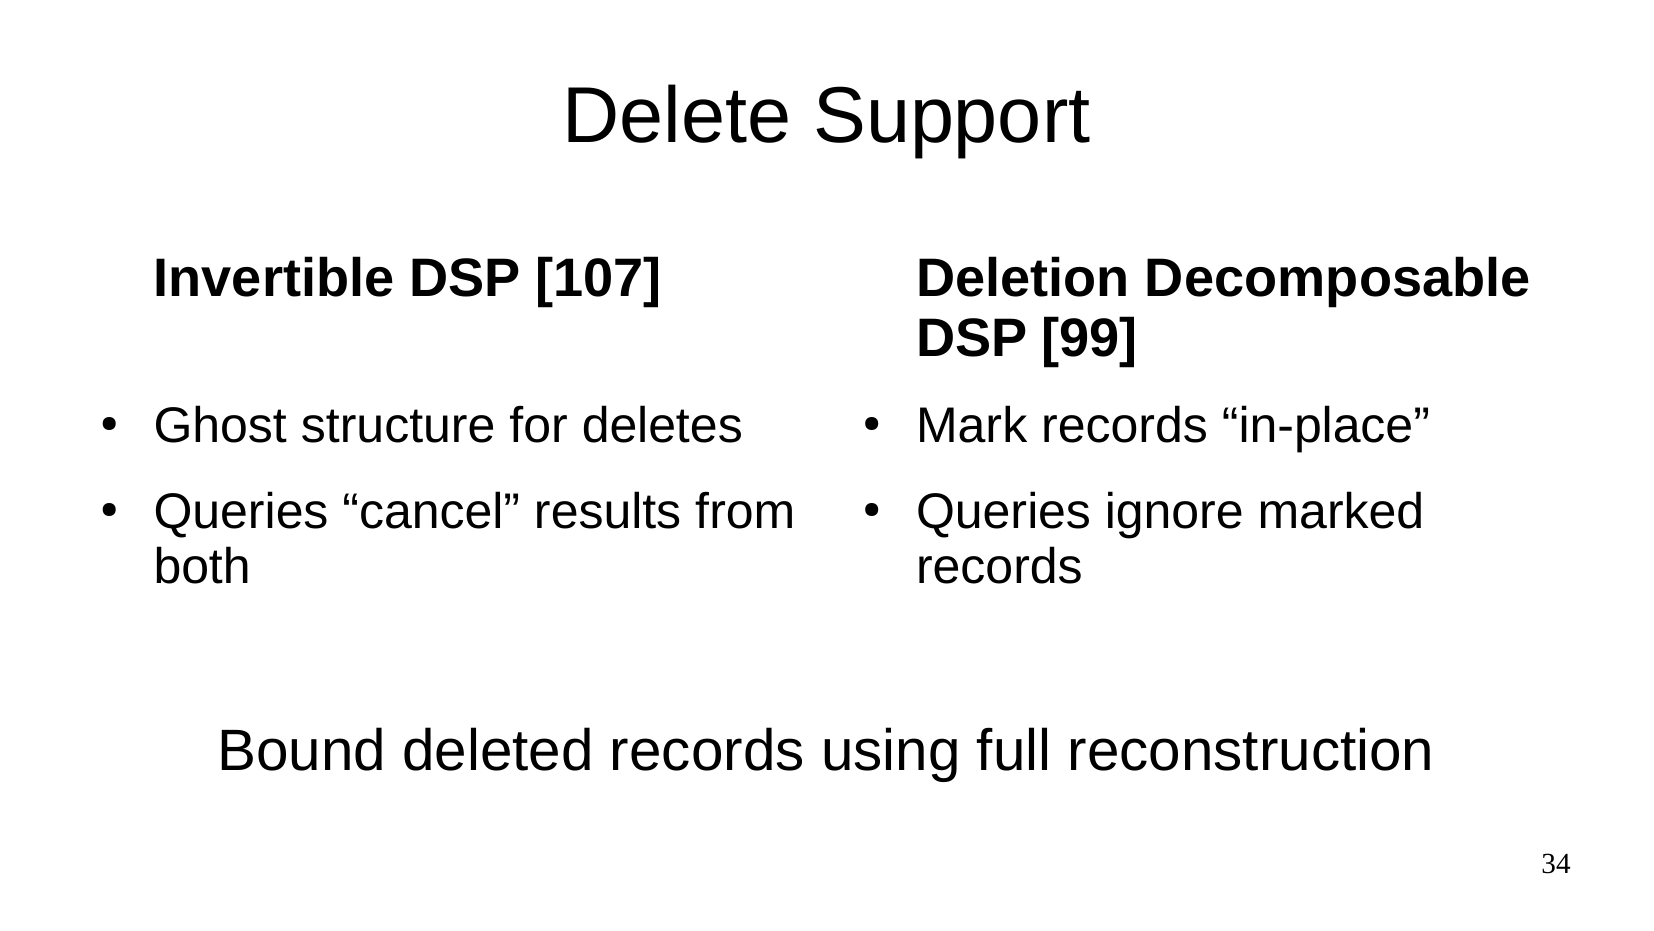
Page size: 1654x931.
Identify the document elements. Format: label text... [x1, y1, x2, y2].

title Delete Support [82, 37, 1571, 193]
list Invertible DSP [107] Ghost structure for deletes Queries “cancel” results from both [82, 247, 809, 930]
text_box Bound deleted records using full reconstruction [202, 710, 1451, 791]
list Deletion Decomposable DSP [99] Mark records “in-place” Queries ignore marked records [845, 247, 1572, 855]
